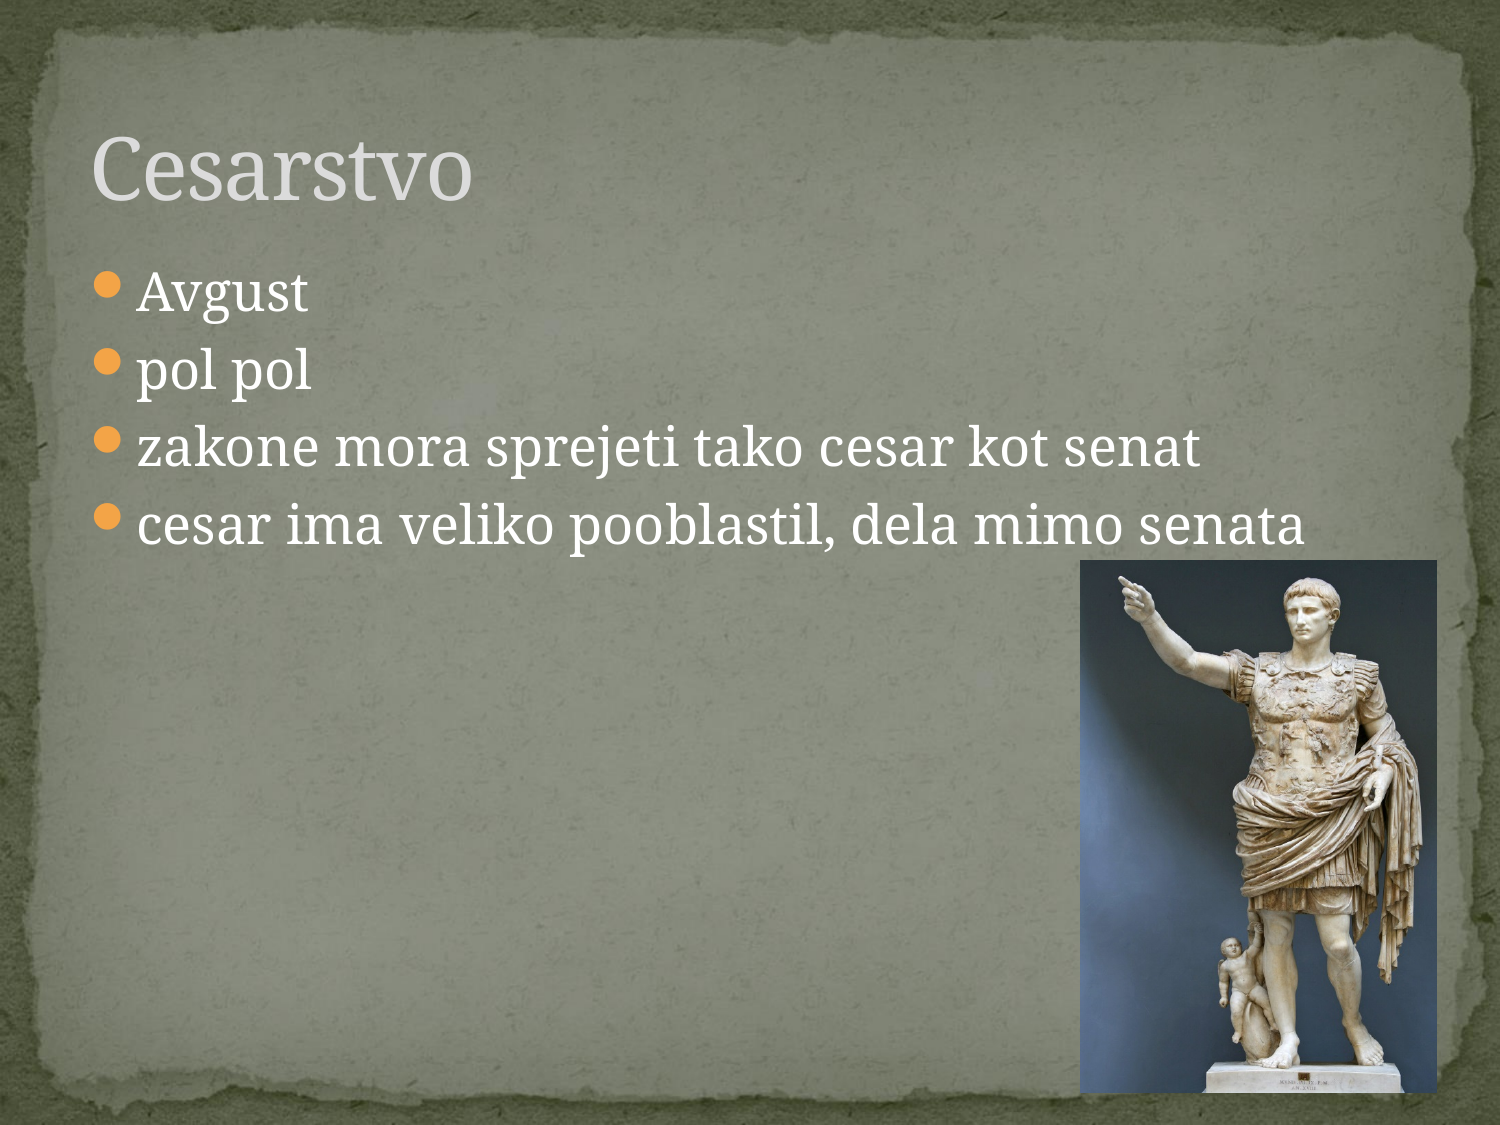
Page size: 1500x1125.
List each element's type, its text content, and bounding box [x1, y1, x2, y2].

picture [0, 0, 1500, 1125]
list Avgust pol pol zakone mora sprejeti tako cesar kot senat cesar ima veliko pooblastil, dela mimo senata [75, 249, 1425, 1000]
title Cesarstvo [75, 24, 1425, 225]
